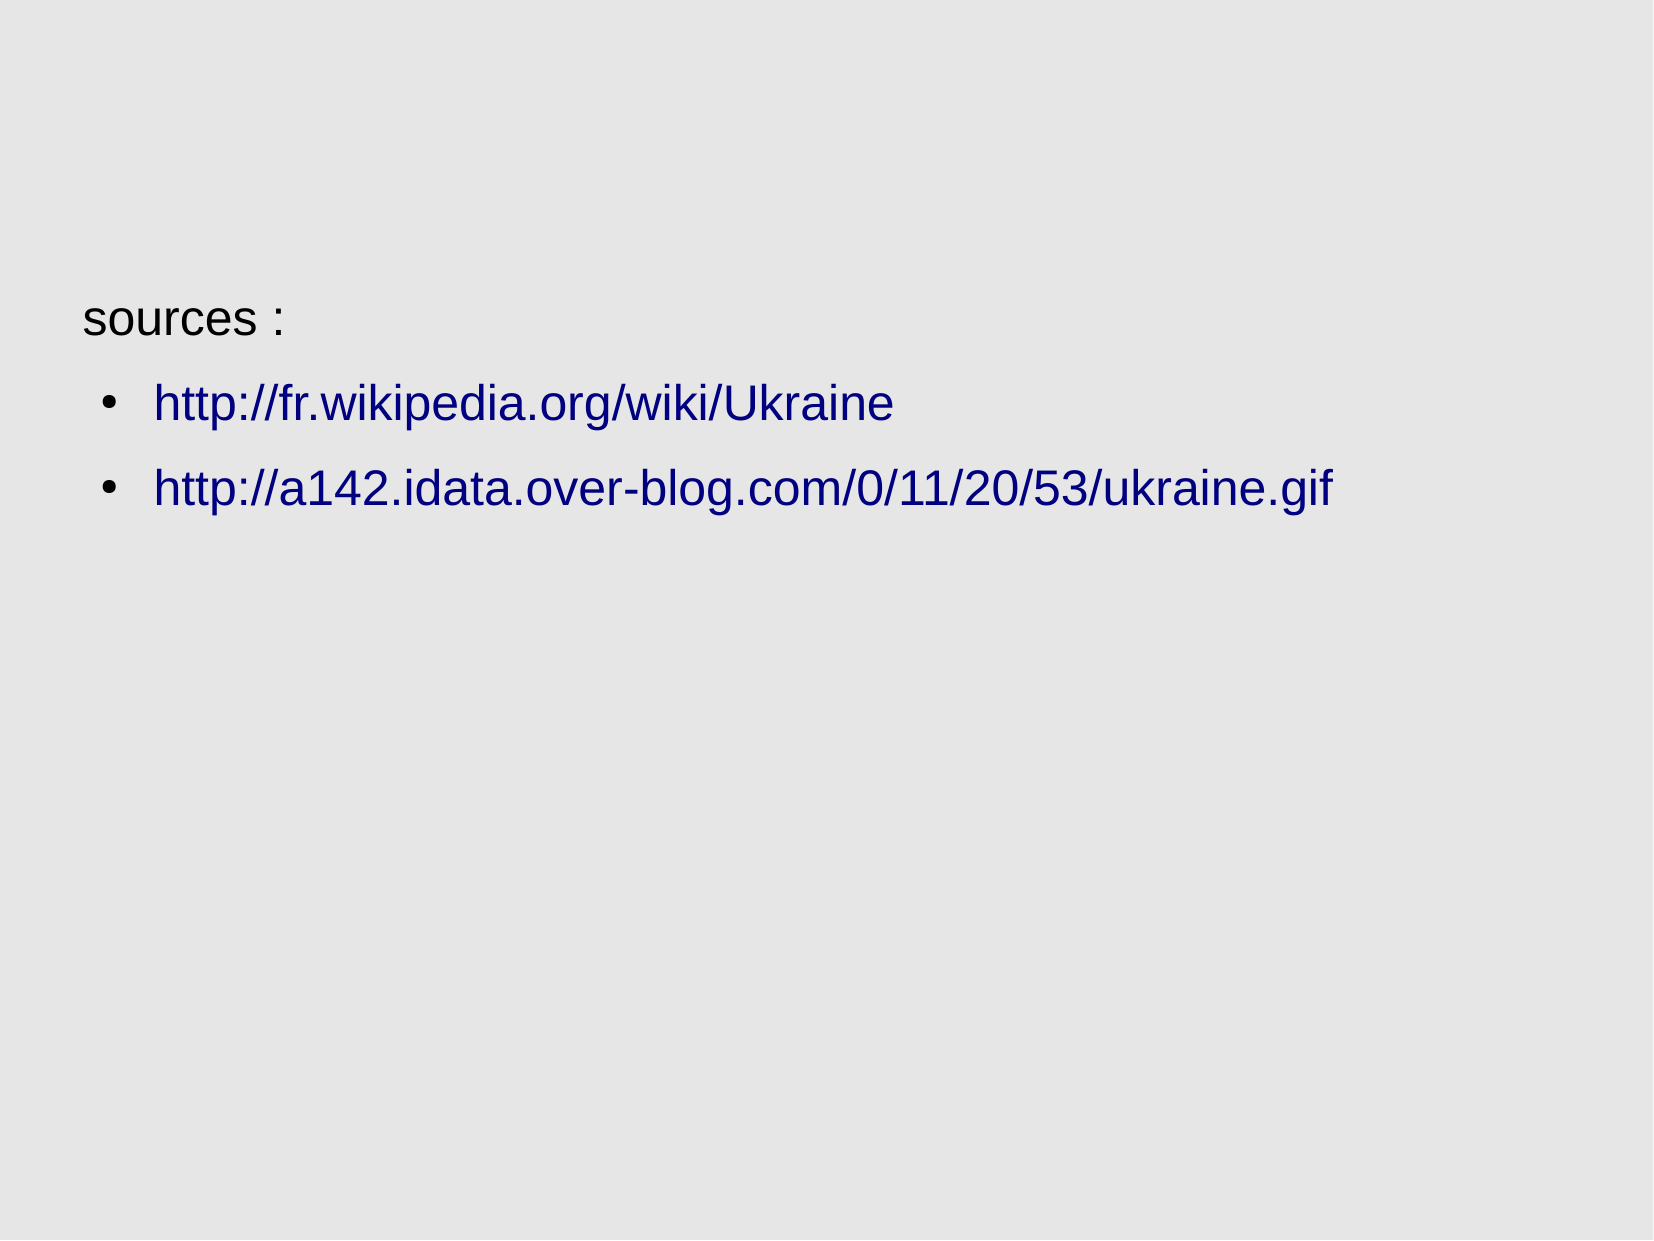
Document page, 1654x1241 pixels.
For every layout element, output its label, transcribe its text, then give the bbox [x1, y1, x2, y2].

list sources : http://fr.wikipedia.org/wiki/Ukraine http://a142.idata.over-blog.com/0/11/20/53/ukraine.gif [82, 290, 1571, 1109]
